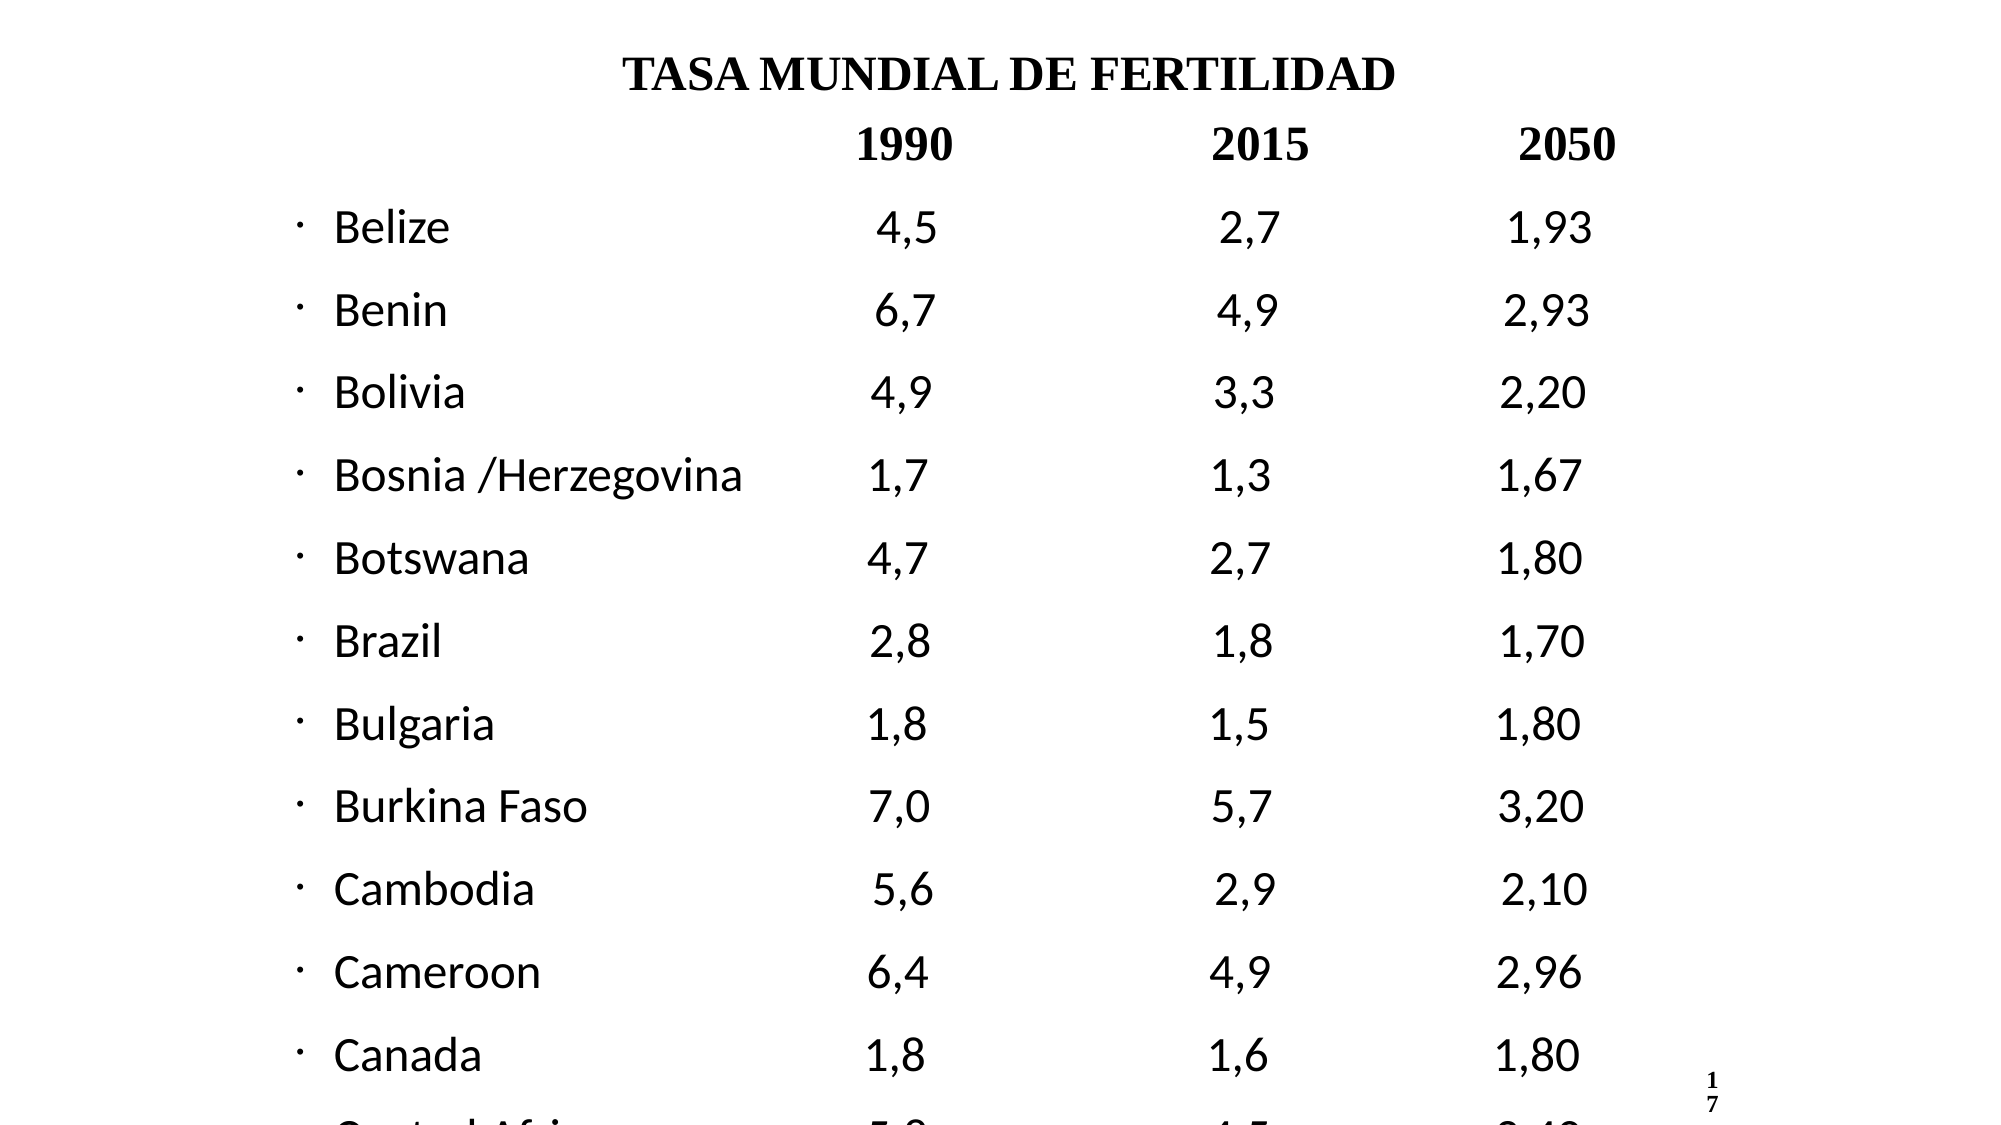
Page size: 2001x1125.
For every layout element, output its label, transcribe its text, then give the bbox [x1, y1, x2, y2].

slide_number <número> [1691, 1056, 1739, 1125]
list Belize 4,5 2,7 1,93 Benin 6,7 4,9 2,93 Bolivia 4,9 3,3 2,20 Bosnia /Herzegovina 1,7 1,3 1,67 Botswana 4,7 2,7 1,80 Brazil 2,8 1,8 1,70 Bulgaria 1,8 1,5 1,80 Burkina Faso 7,0 5,7 3,20 Cambodia 5,6 2,9 2,10 Cameroon 6,4 4,9 2,96 Canada 1,8 1,6 1,80 Central African 5,8 4,5 2,40 Republic Chad 7,3 6,4 3,30 [281, 193, 1699, 1125]
text_box TASA MUNDIAL DE FERTILIDAD 1990 2015 2050 [301, 33, 1719, 178]
